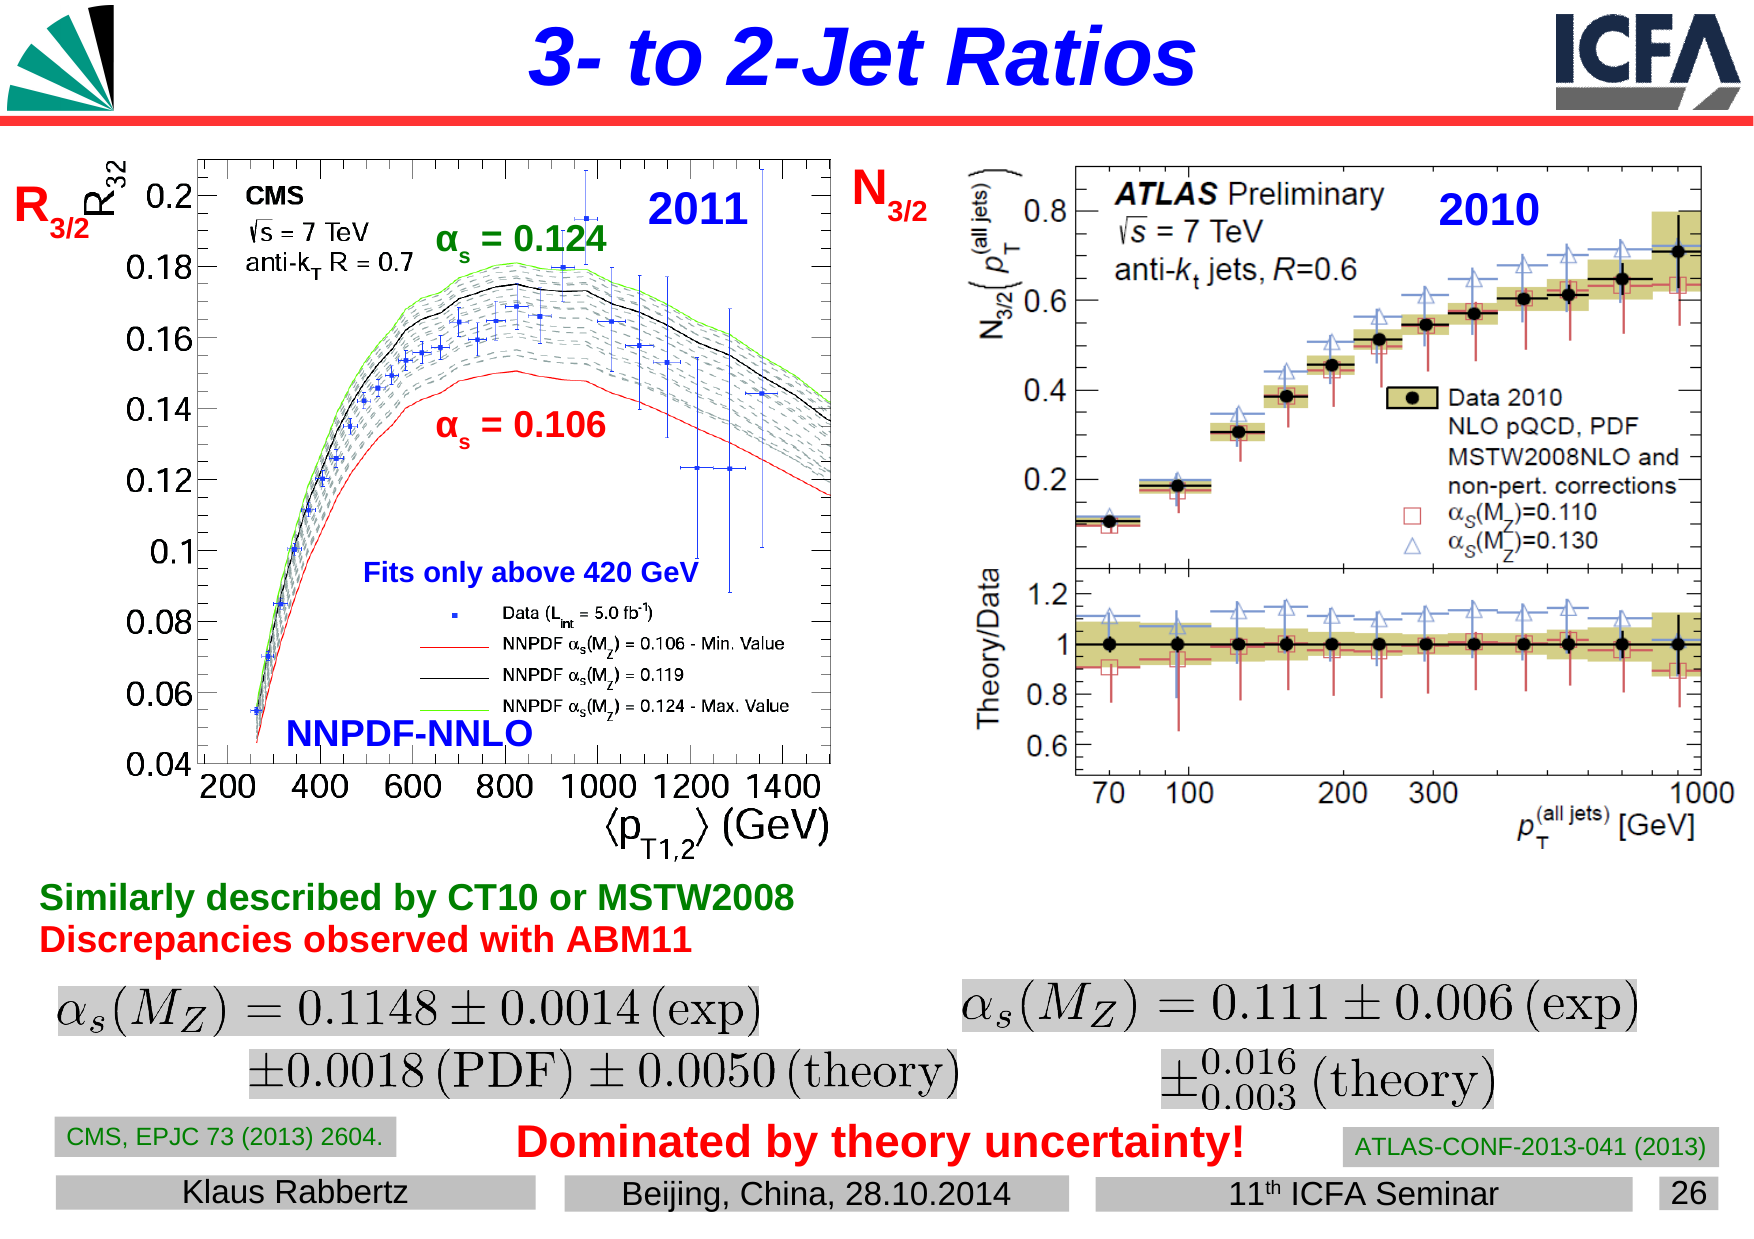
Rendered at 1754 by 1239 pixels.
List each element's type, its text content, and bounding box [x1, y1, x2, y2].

picture [1606, 14, 1741, 110]
text_box αs = 0.106 [423, 397, 619, 460]
picture [57, 985, 759, 1037]
text_box 2010 [1426, 178, 1553, 242]
text_box 2011 [636, 177, 760, 241]
text_box CMS, EPJC 73 (2013) 2604. [54, 1116, 397, 1157]
text_box Similarly described by CT10 or MSTW2008 Discrepancies observed with ABM11 [27, 870, 808, 967]
text_box NNPDF-NNLO [274, 706, 546, 761]
picture [954, 158, 1738, 849]
text_box αs = 0.124 [423, 211, 619, 275]
picture [7, 5, 114, 112]
picture [1161, 1048, 1494, 1110]
picture [249, 1048, 958, 1099]
text_box N3/2 [839, 153, 941, 234]
title 3- to 2-Jet Ratios [123, 0, 1606, 114]
text_box ATLAS-CONF-2013-041 (2013) [1342, 1127, 1718, 1168]
text_box Dominated by theory uncertainty! [503, 1109, 1257, 1173]
text_box Fits only above 420 GeV [351, 550, 711, 596]
picture [77, 151, 834, 864]
picture [962, 979, 1637, 1032]
text_box R3/2 [1, 170, 103, 251]
